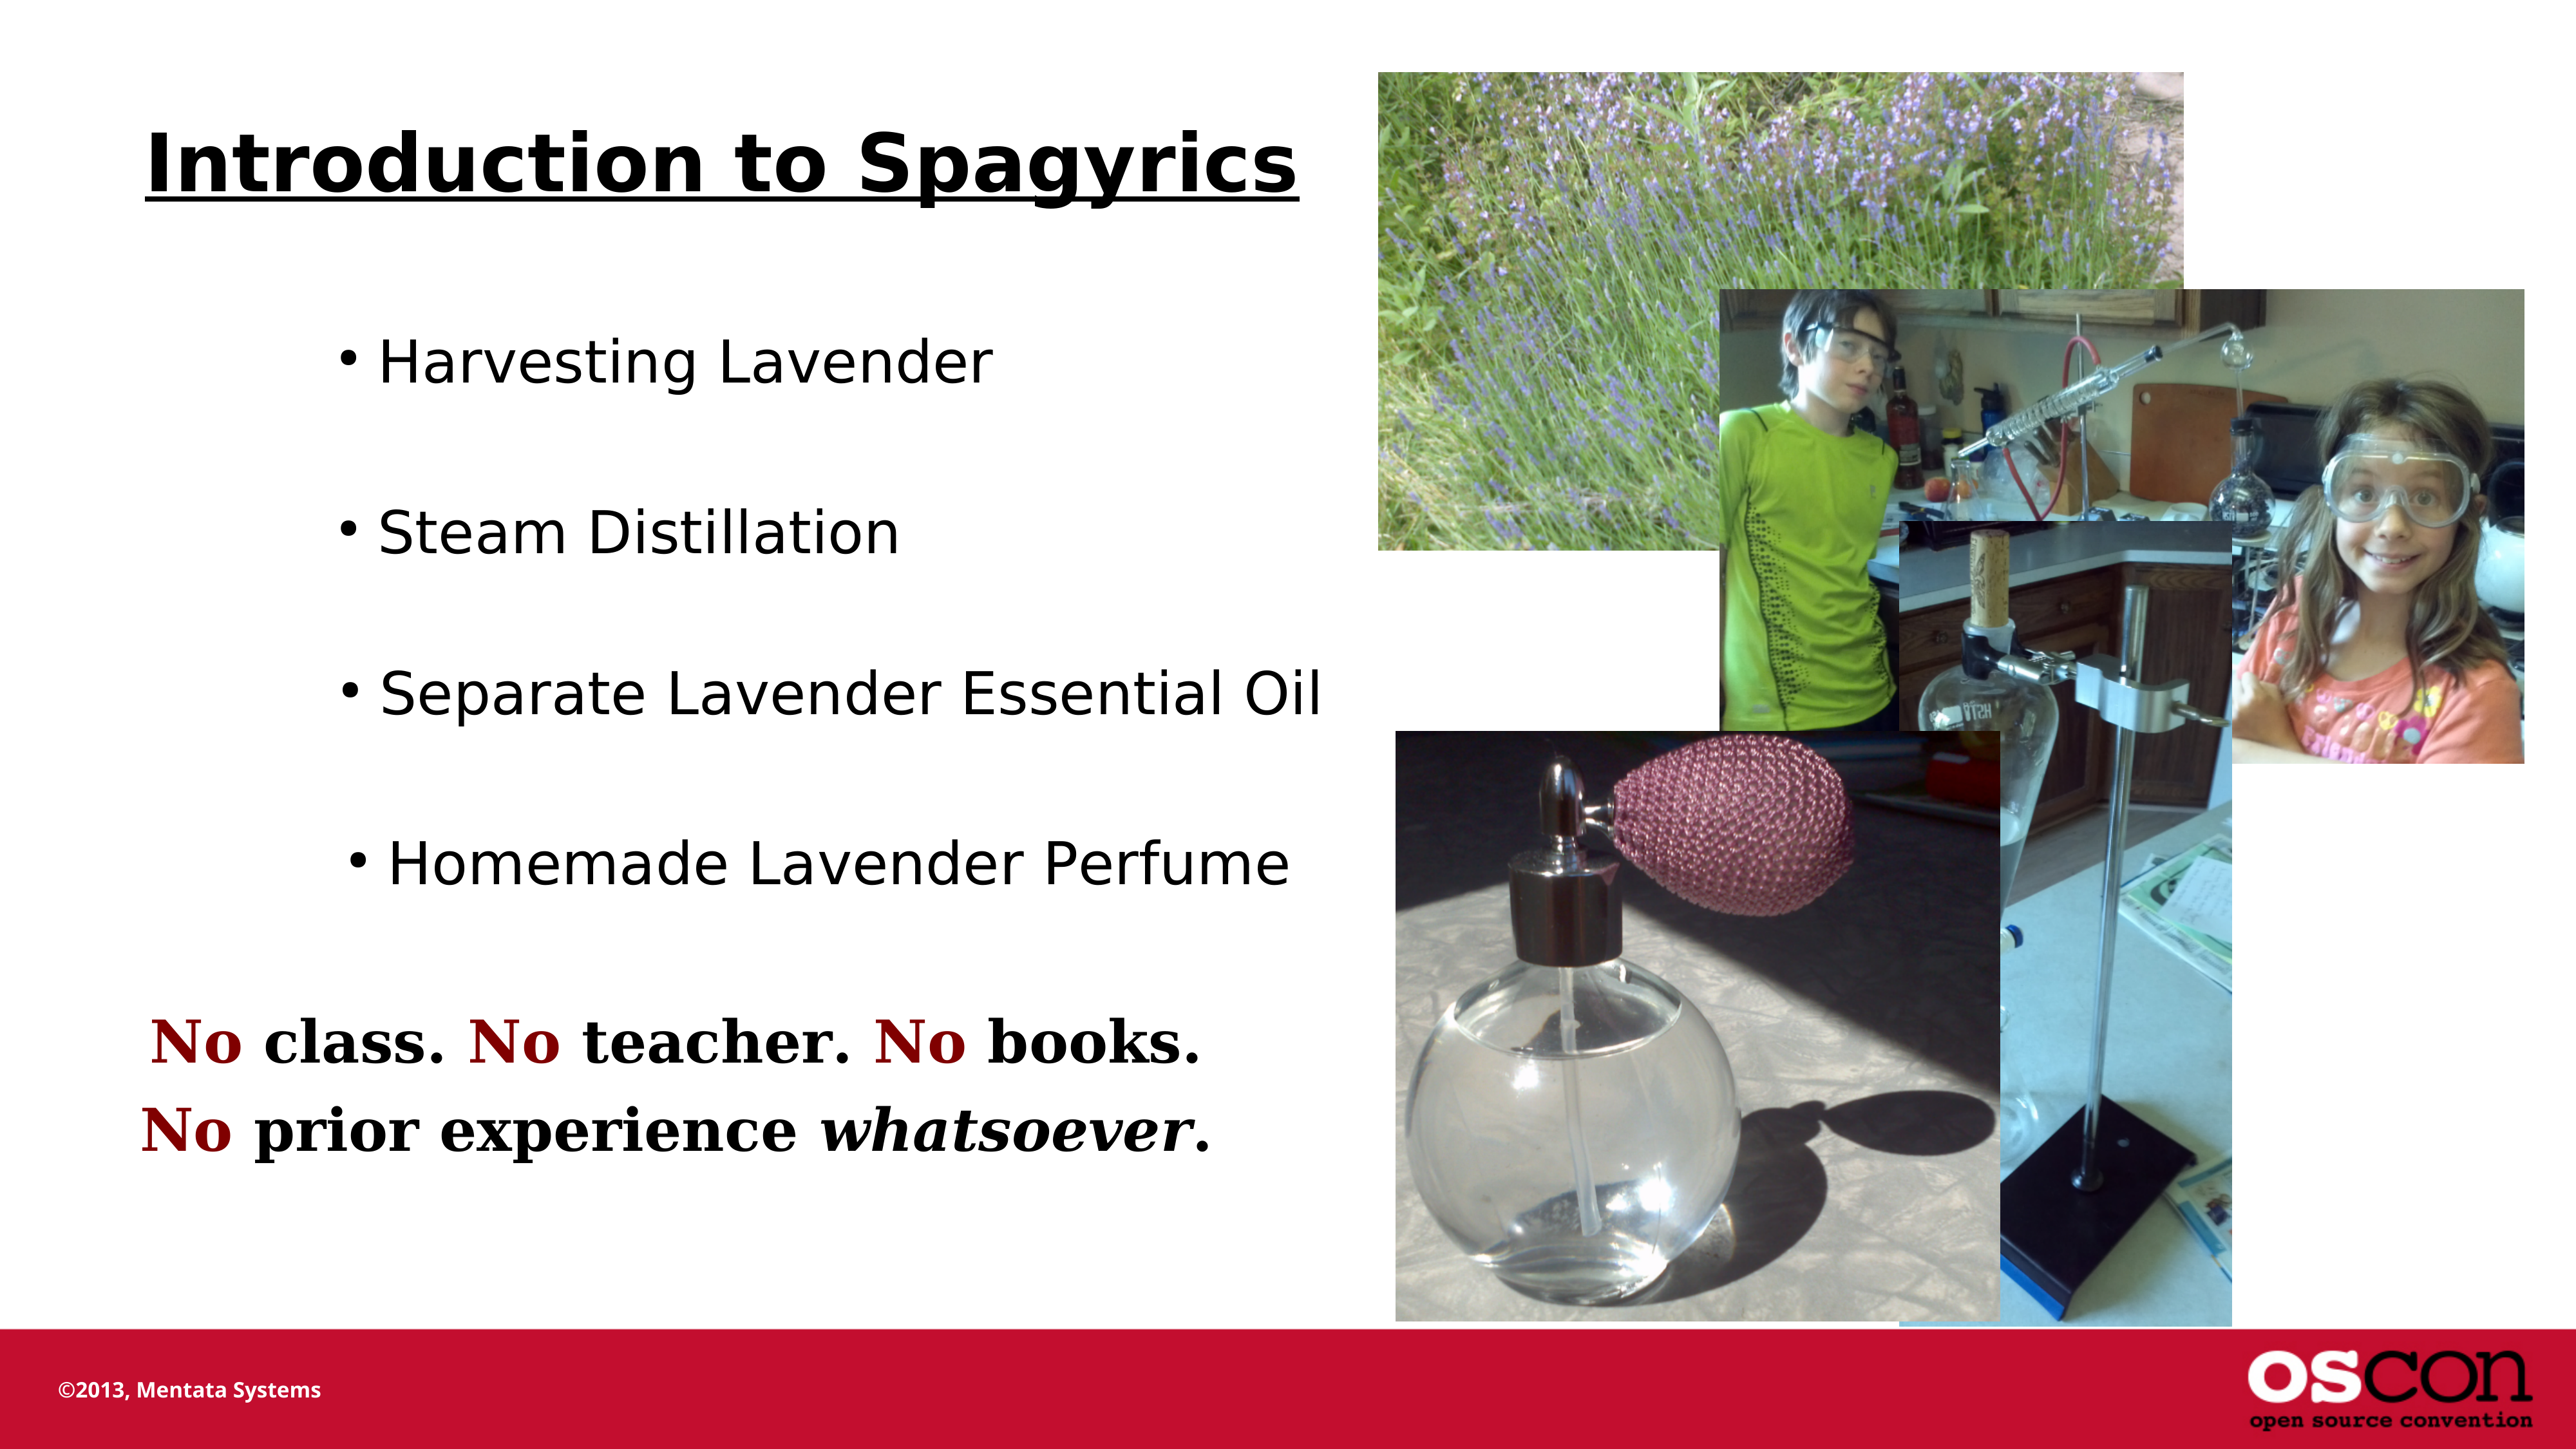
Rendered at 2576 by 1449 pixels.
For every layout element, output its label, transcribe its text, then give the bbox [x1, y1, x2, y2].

text_box No class. No teacher. No books. No prior experience whatsoever. [97, 999, 1256, 1168]
text_box Harvesting Lavender [328, 319, 1378, 399]
text_box Separate Lavender Essential Oil [330, 650, 1413, 732]
picture [0, 0, 2576, 1449]
text_box Homemade Lavender Perfume [338, 821, 1396, 902]
text_box ©2013, Mentata Systems [48, 1372, 387, 1407]
title [73, 17, 2503, 192]
text_box Steam Distillation [328, 489, 1411, 570]
text_box Introduction to Spagyrics [135, 106, 1378, 213]
